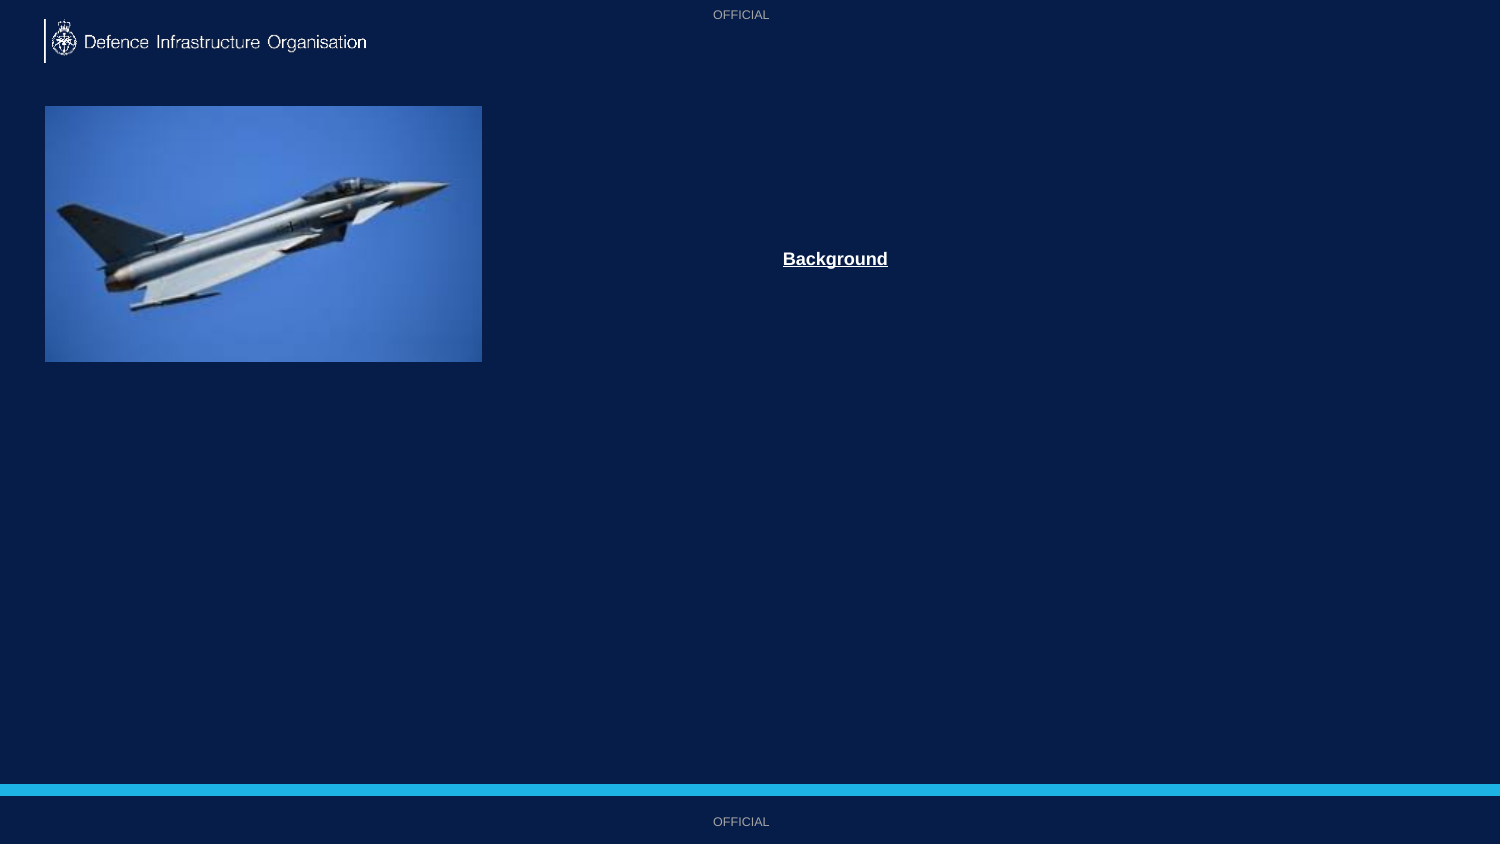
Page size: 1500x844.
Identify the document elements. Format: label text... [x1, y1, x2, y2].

picture [45, 106, 482, 362]
title Background [690, 244, 981, 297]
